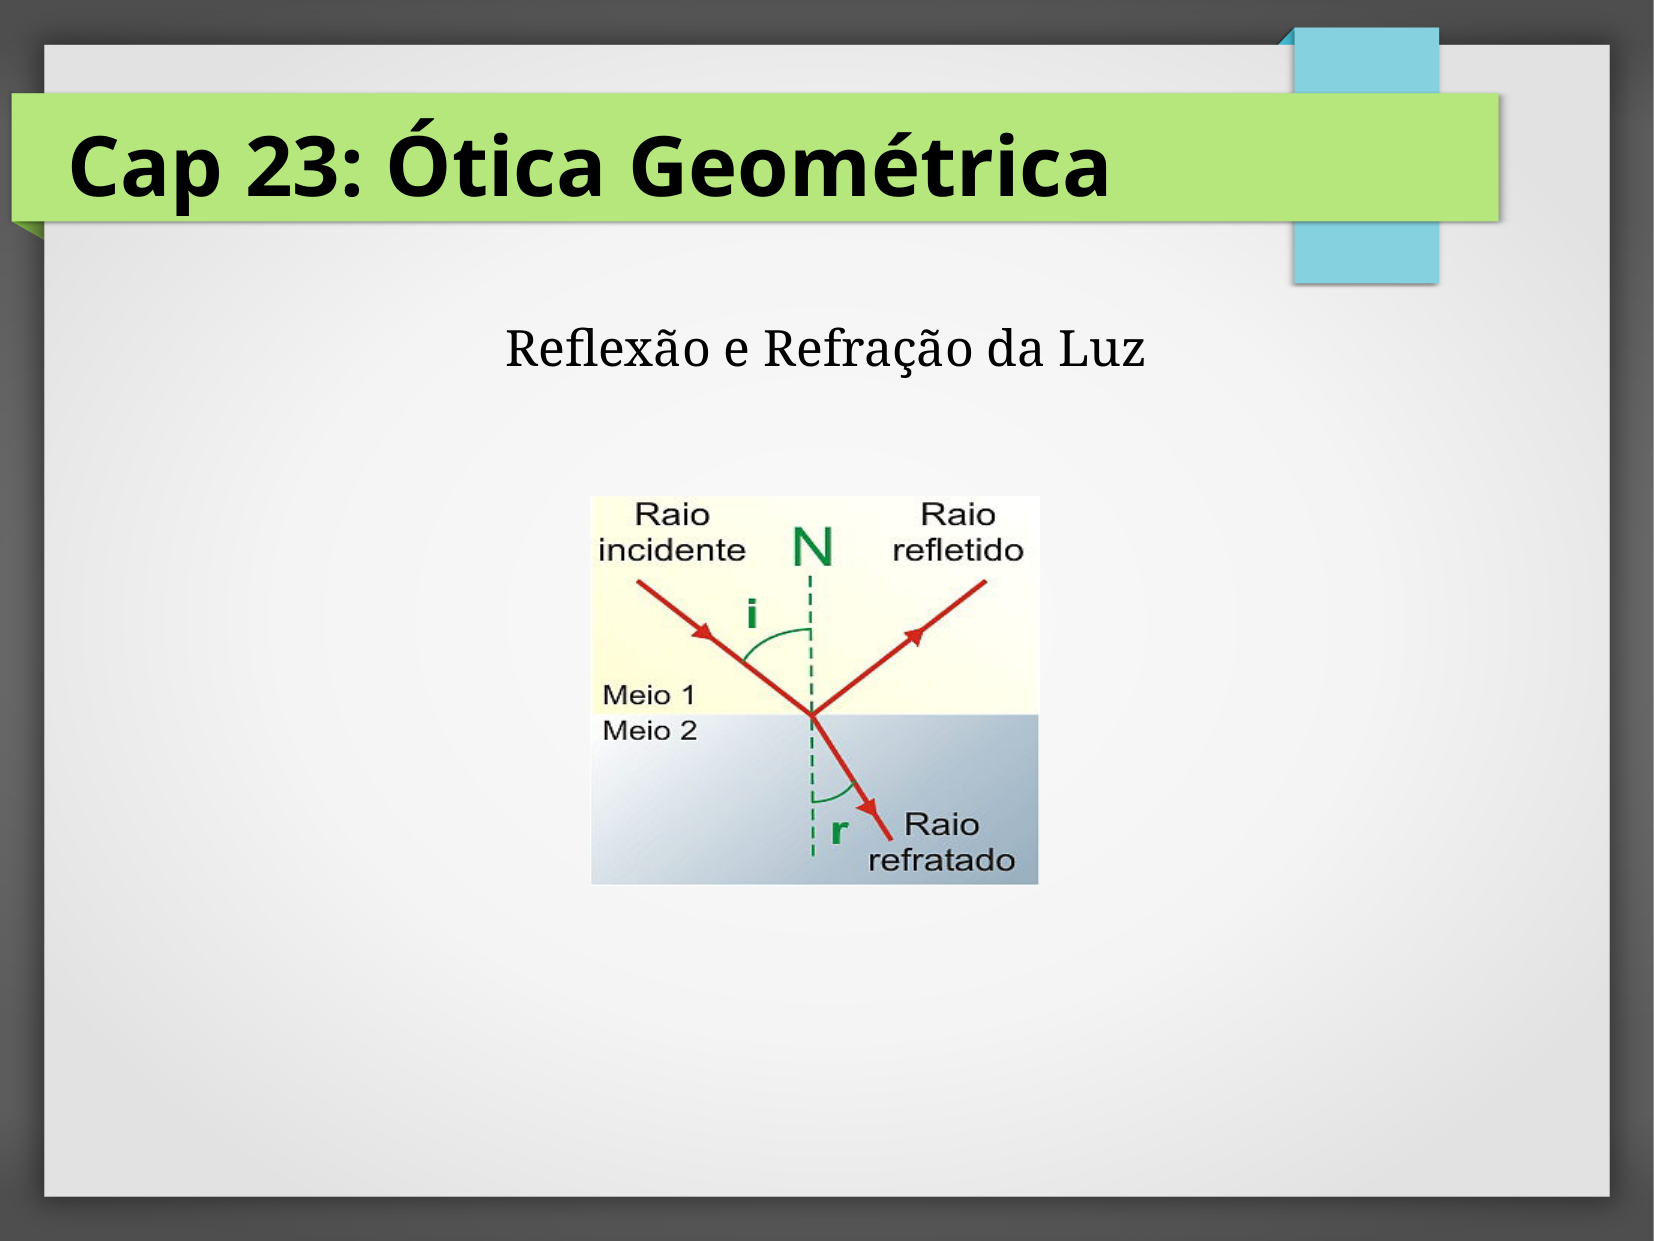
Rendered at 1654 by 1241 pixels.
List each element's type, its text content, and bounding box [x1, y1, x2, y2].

picture [0, 0, 1654, 1241]
text_box Cap 23: Ótica Geométrica [53, 100, 1607, 1193]
text_box Reflexão e Refração da Luz [70, 306, 1583, 956]
